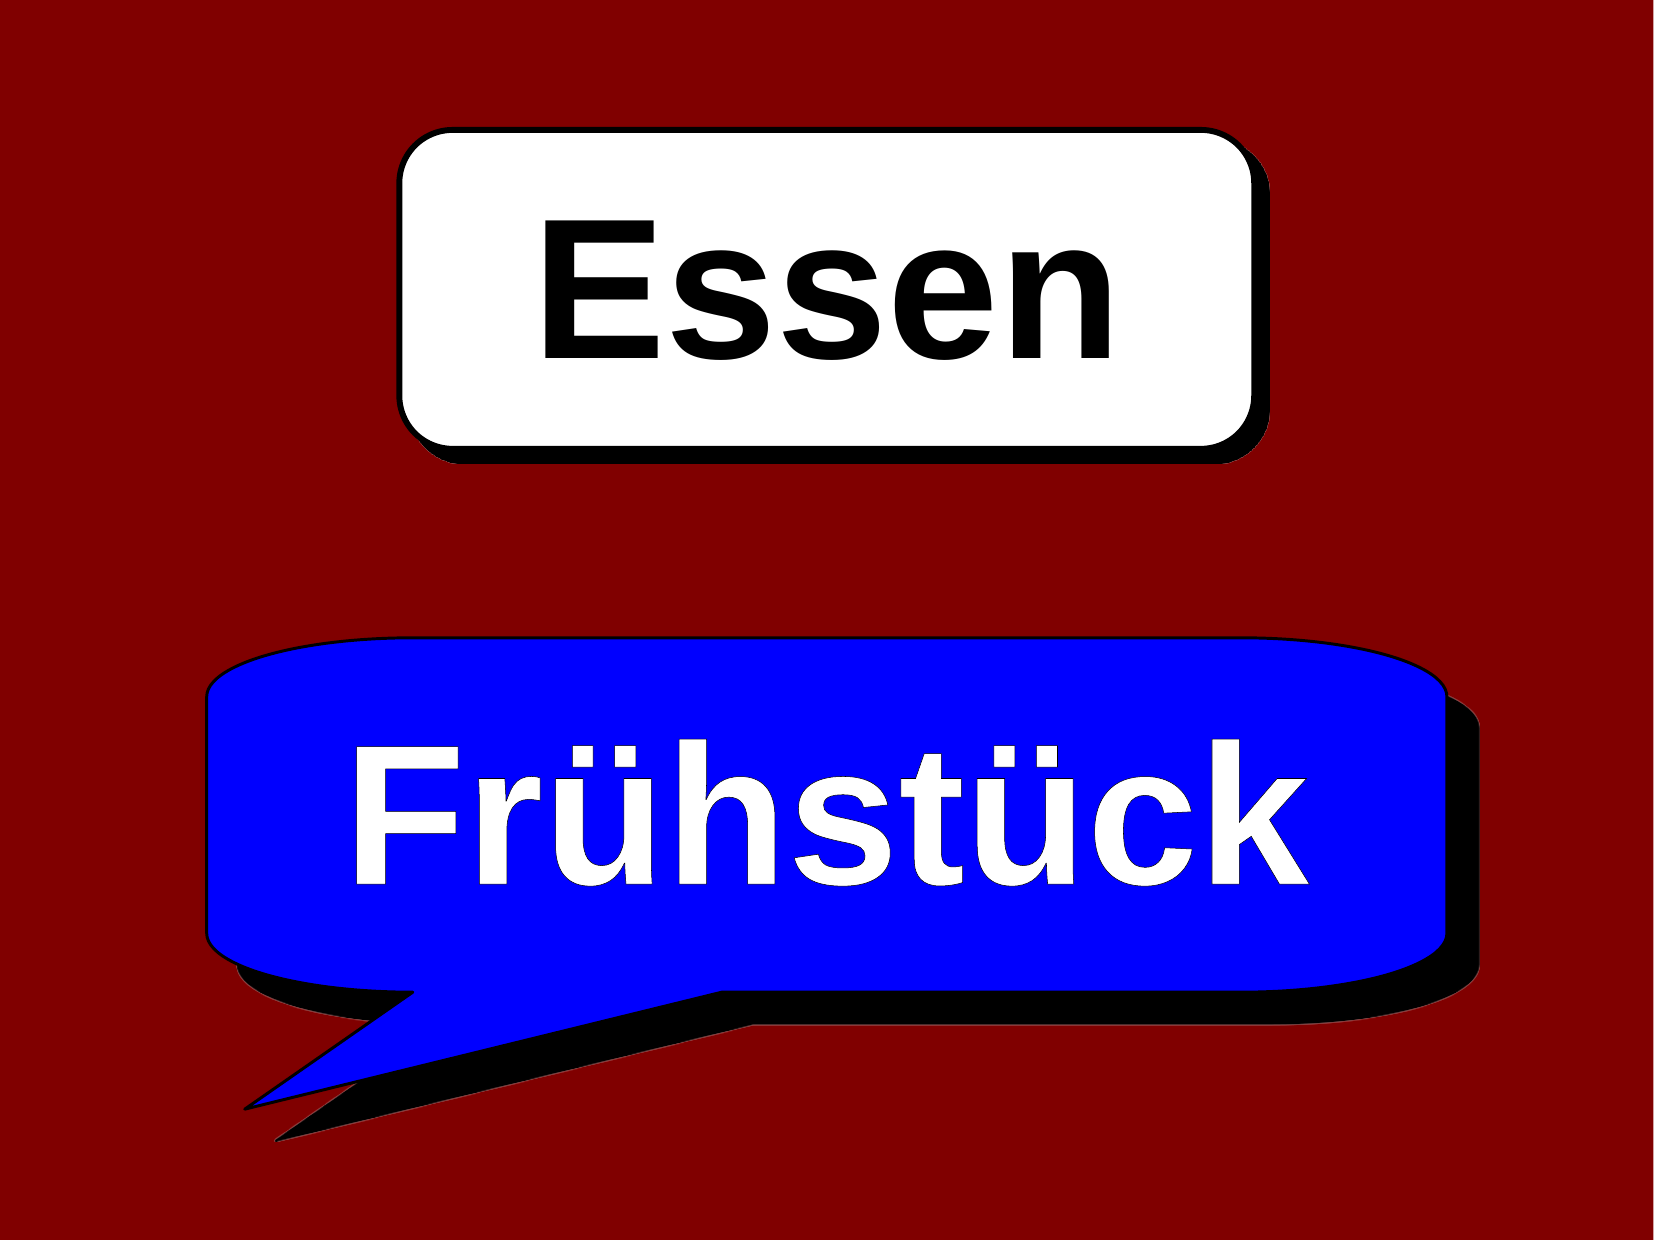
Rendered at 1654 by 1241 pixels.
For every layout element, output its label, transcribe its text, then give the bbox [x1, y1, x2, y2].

text_box Essen [399, 129, 1255, 449]
text_box Frühstück [206, 637, 1447, 1110]
